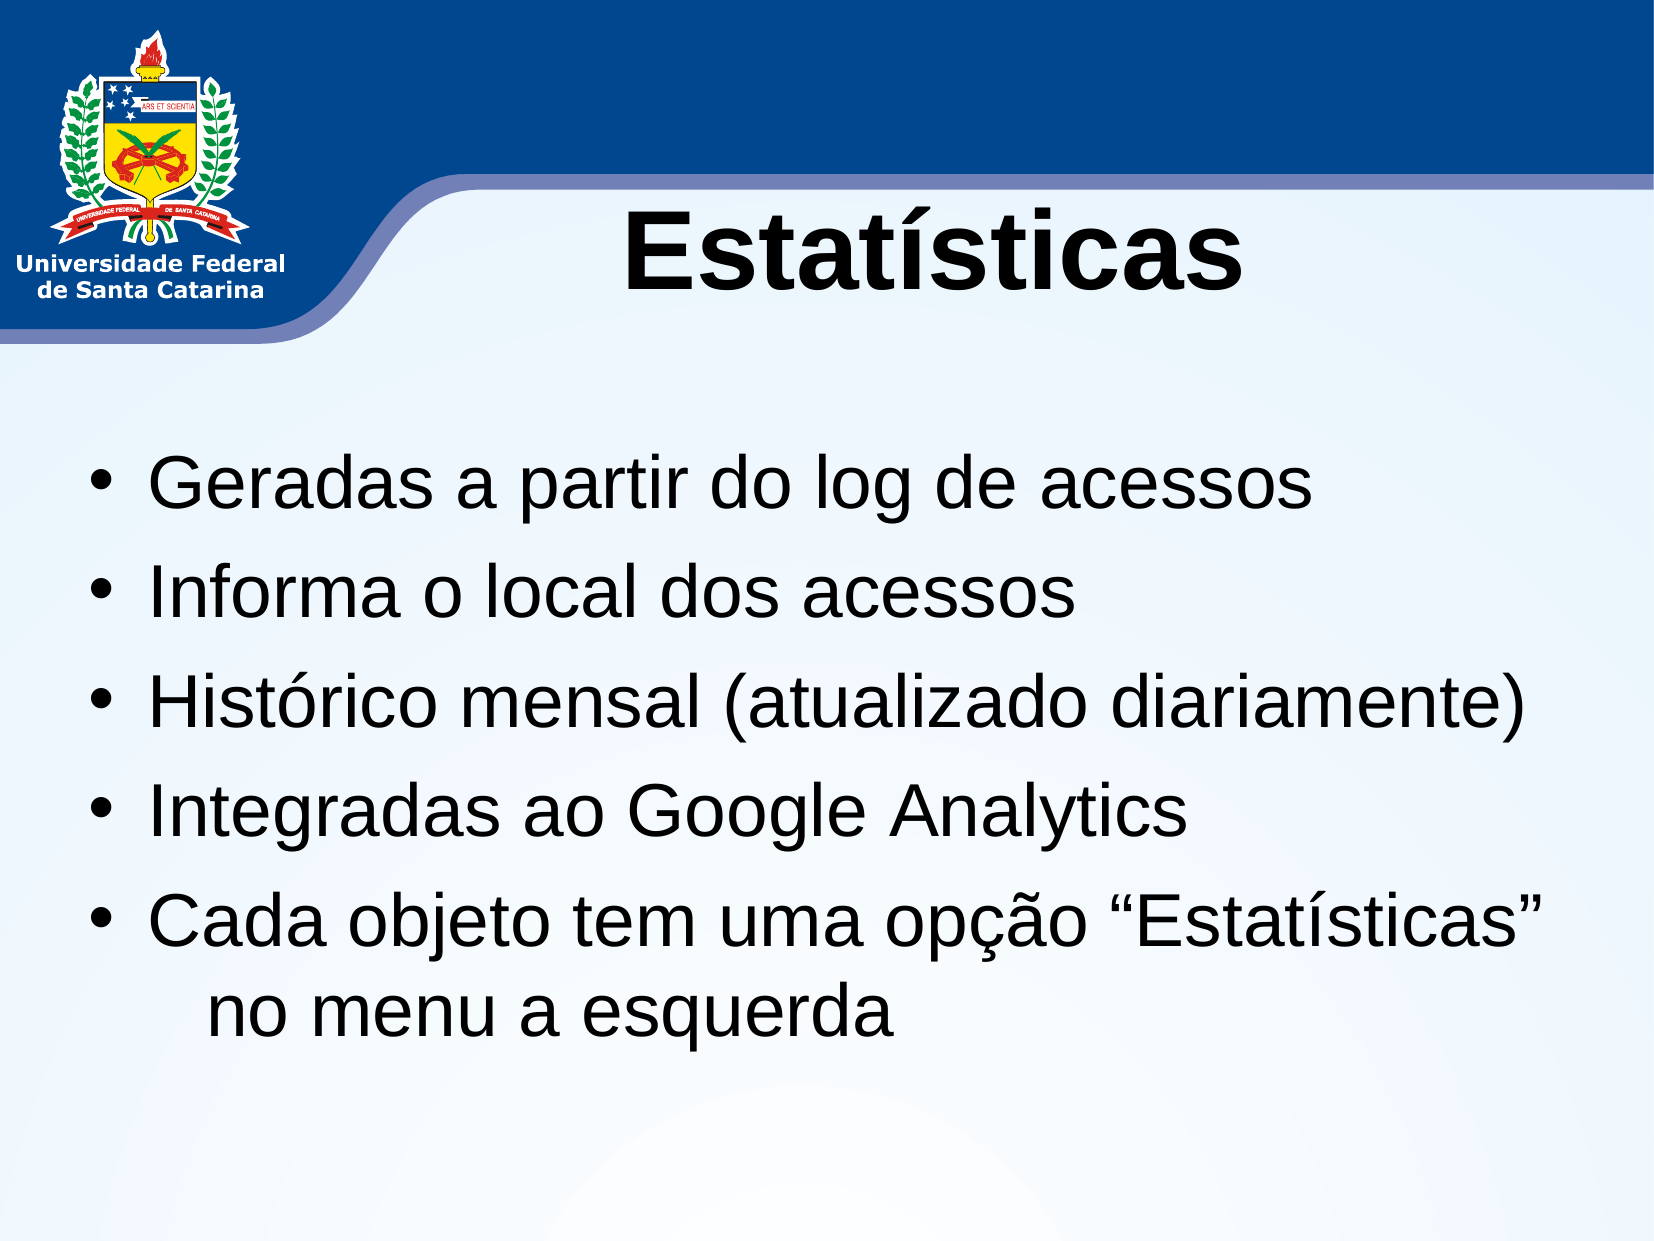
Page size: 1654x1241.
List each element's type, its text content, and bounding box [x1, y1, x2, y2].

list Geradas a partir do log de acessos Informa o local dos acessos Histórico mensal (atualizado diariamente) Integradas ao Google Analytics Cada objeto tem uma opção “Estatísticas” no menu a esquerda [88, 433, 1577, 1241]
title Estatísticas [189, 140, 1654, 349]
